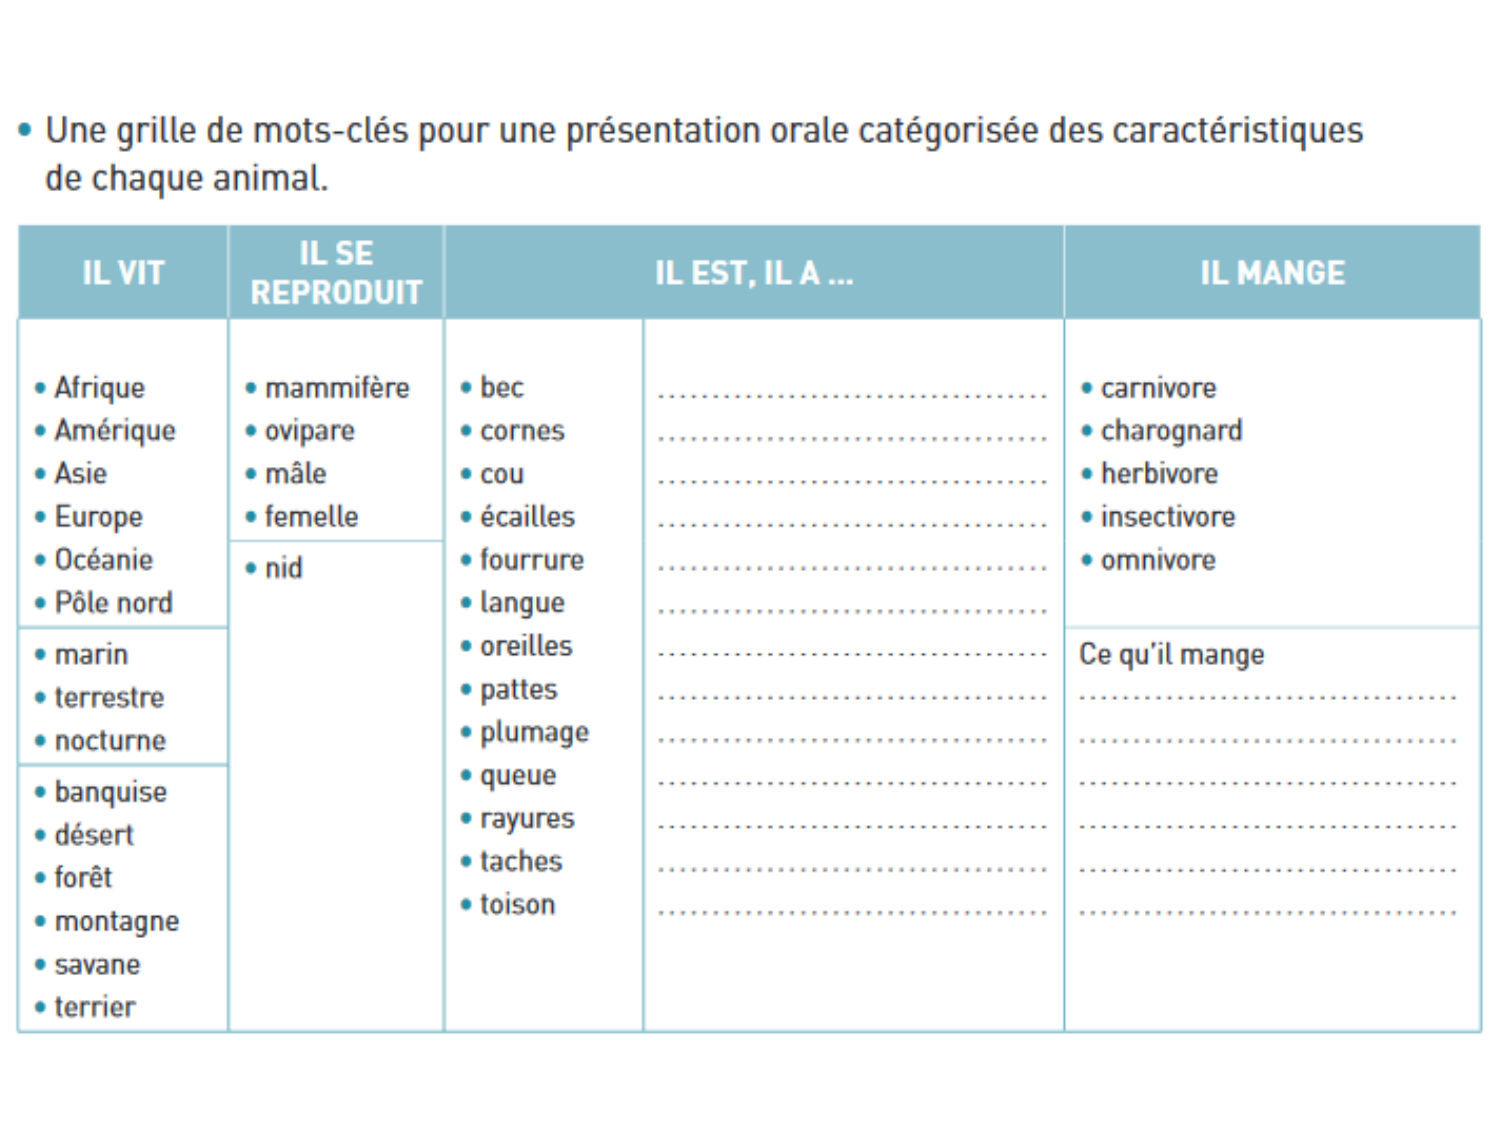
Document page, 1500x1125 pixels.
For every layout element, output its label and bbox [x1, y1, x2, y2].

picture [0, 108, 1500, 1058]
